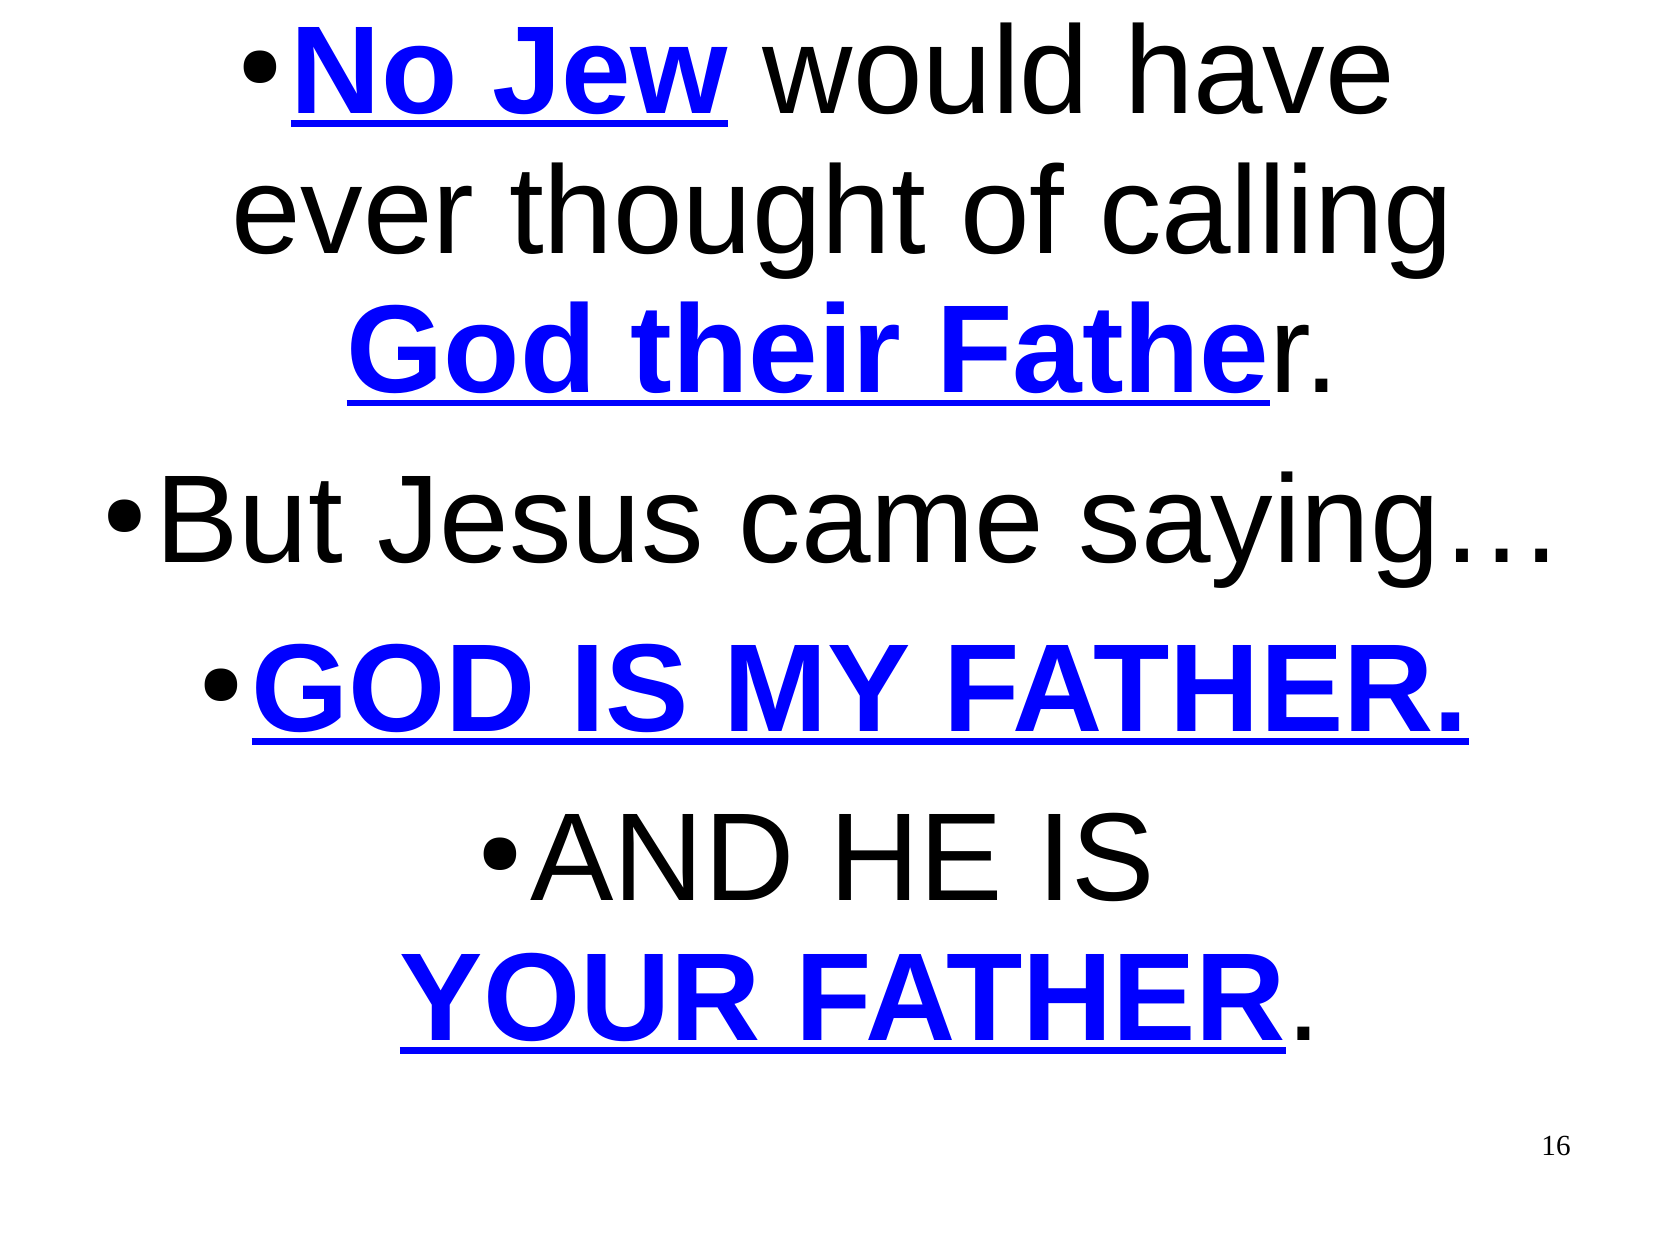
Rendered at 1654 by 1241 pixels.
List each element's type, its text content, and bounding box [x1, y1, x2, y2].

list No Jew would have ever thought of calling God their Father. But Jesus came saying… GOD IS MY FATHER. AND HE IS YOUR FATHER. [0, 0, 1651, 1238]
